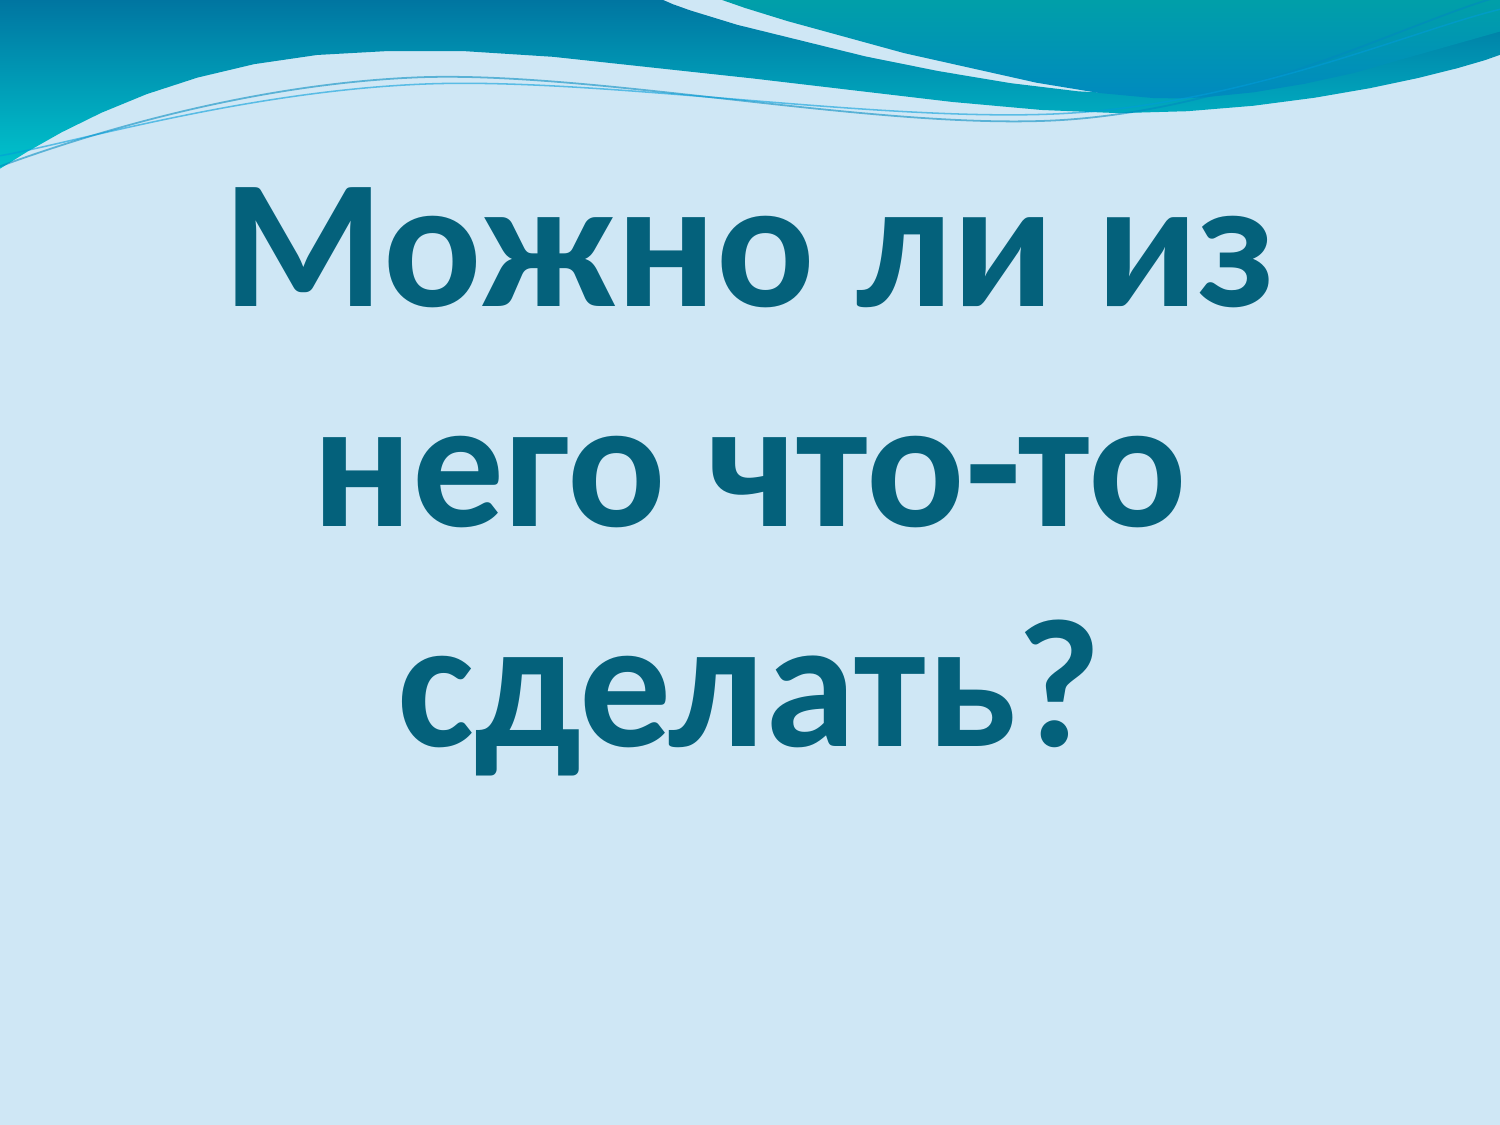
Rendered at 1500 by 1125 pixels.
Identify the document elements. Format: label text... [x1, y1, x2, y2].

title Можно ли из него что-то сделать? [75, 115, 1425, 809]
